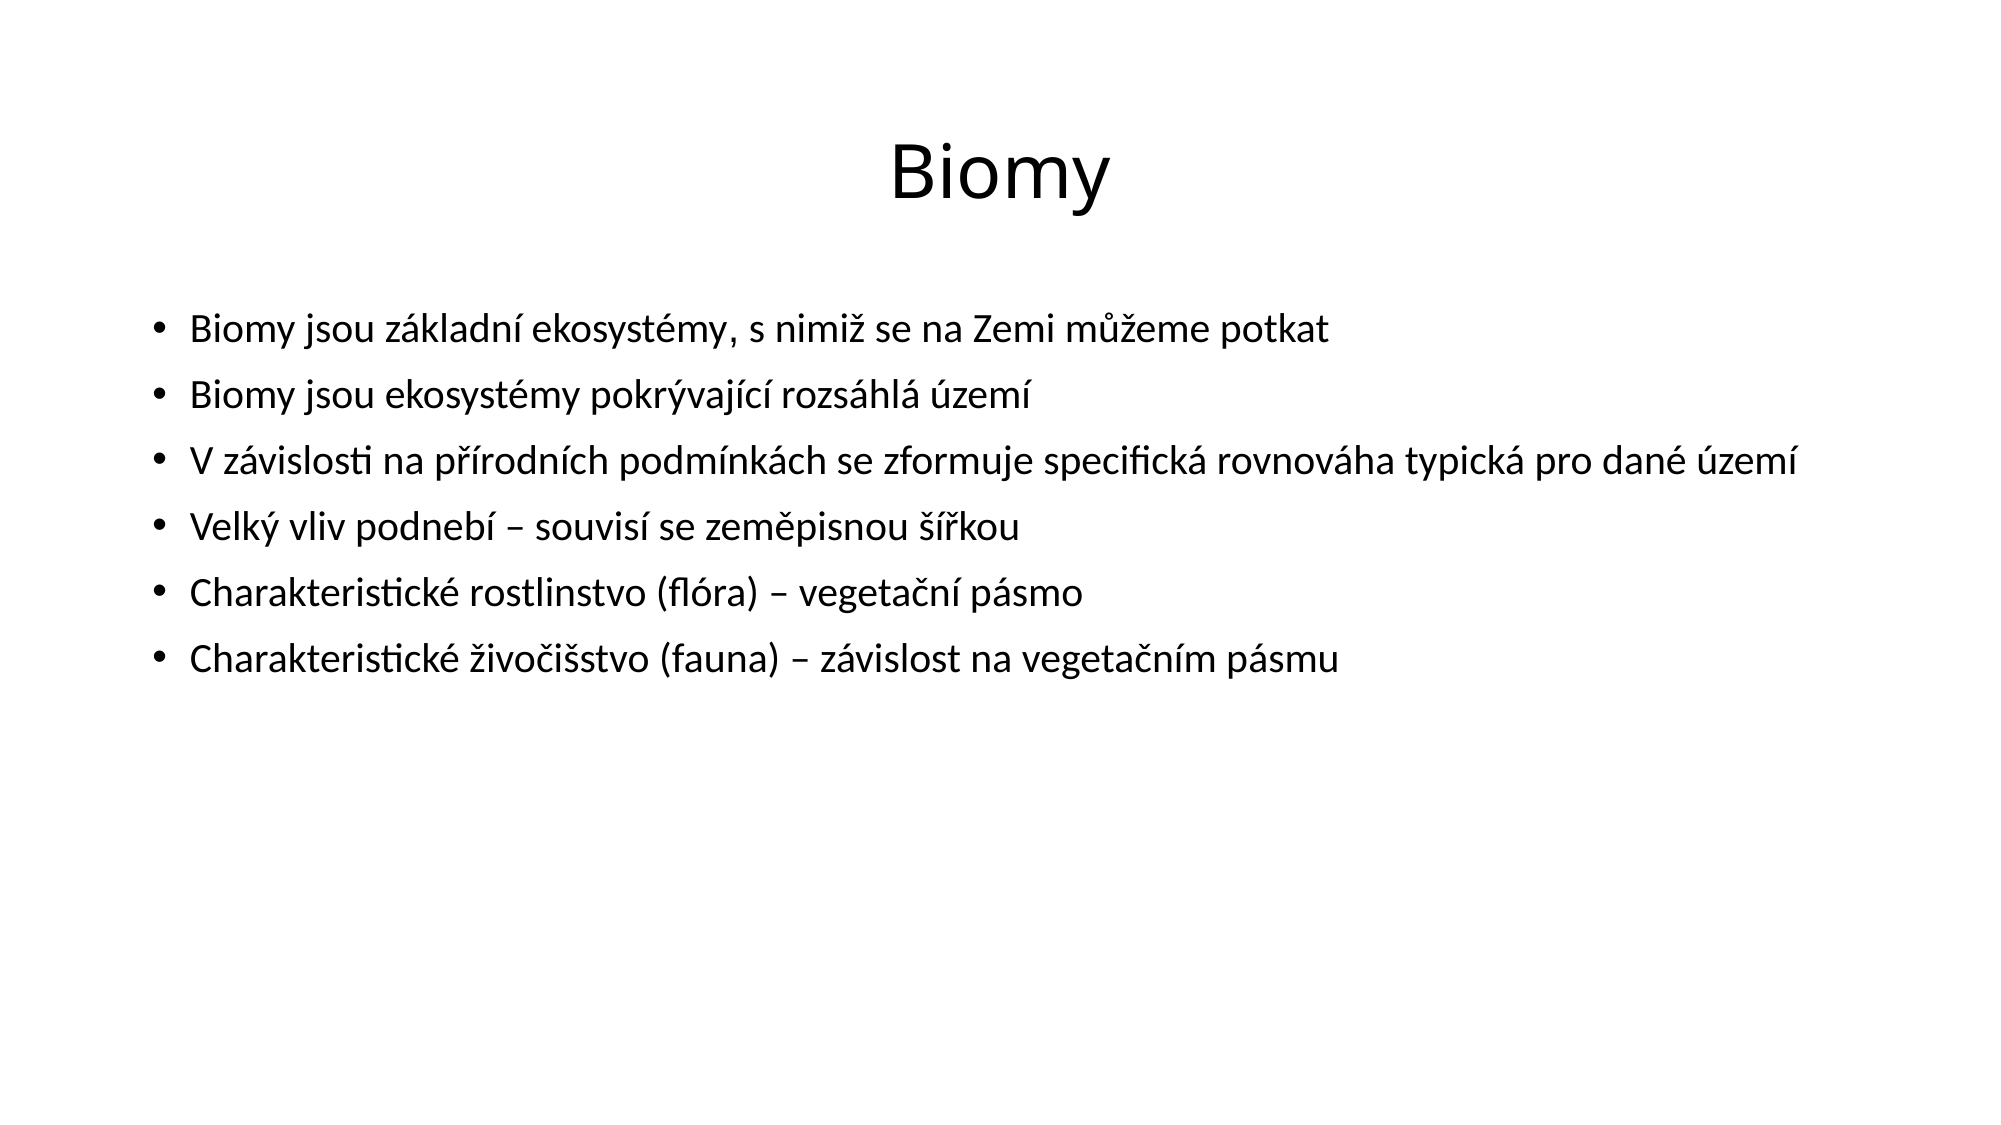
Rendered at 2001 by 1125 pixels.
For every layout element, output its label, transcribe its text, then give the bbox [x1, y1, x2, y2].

title Biomy [137, 59, 1863, 278]
list Biomy jsou základní ekosystémy, s nimiž se na Zemi můžeme potkat Biomy jsou ekosystémy pokrývající rozsáhlá území V závislosti na přírodních podmínkách se zformuje specifická rovnováha typická pro dané území Velký vliv podnebí – souvisí se zeměpisnou šířkou Charakteristické rostlinstvo (flóra) – vegetační pásmo Charakteristické živočišstvo (fauna) – závislost na vegetačním pásmu [137, 299, 1863, 1014]
